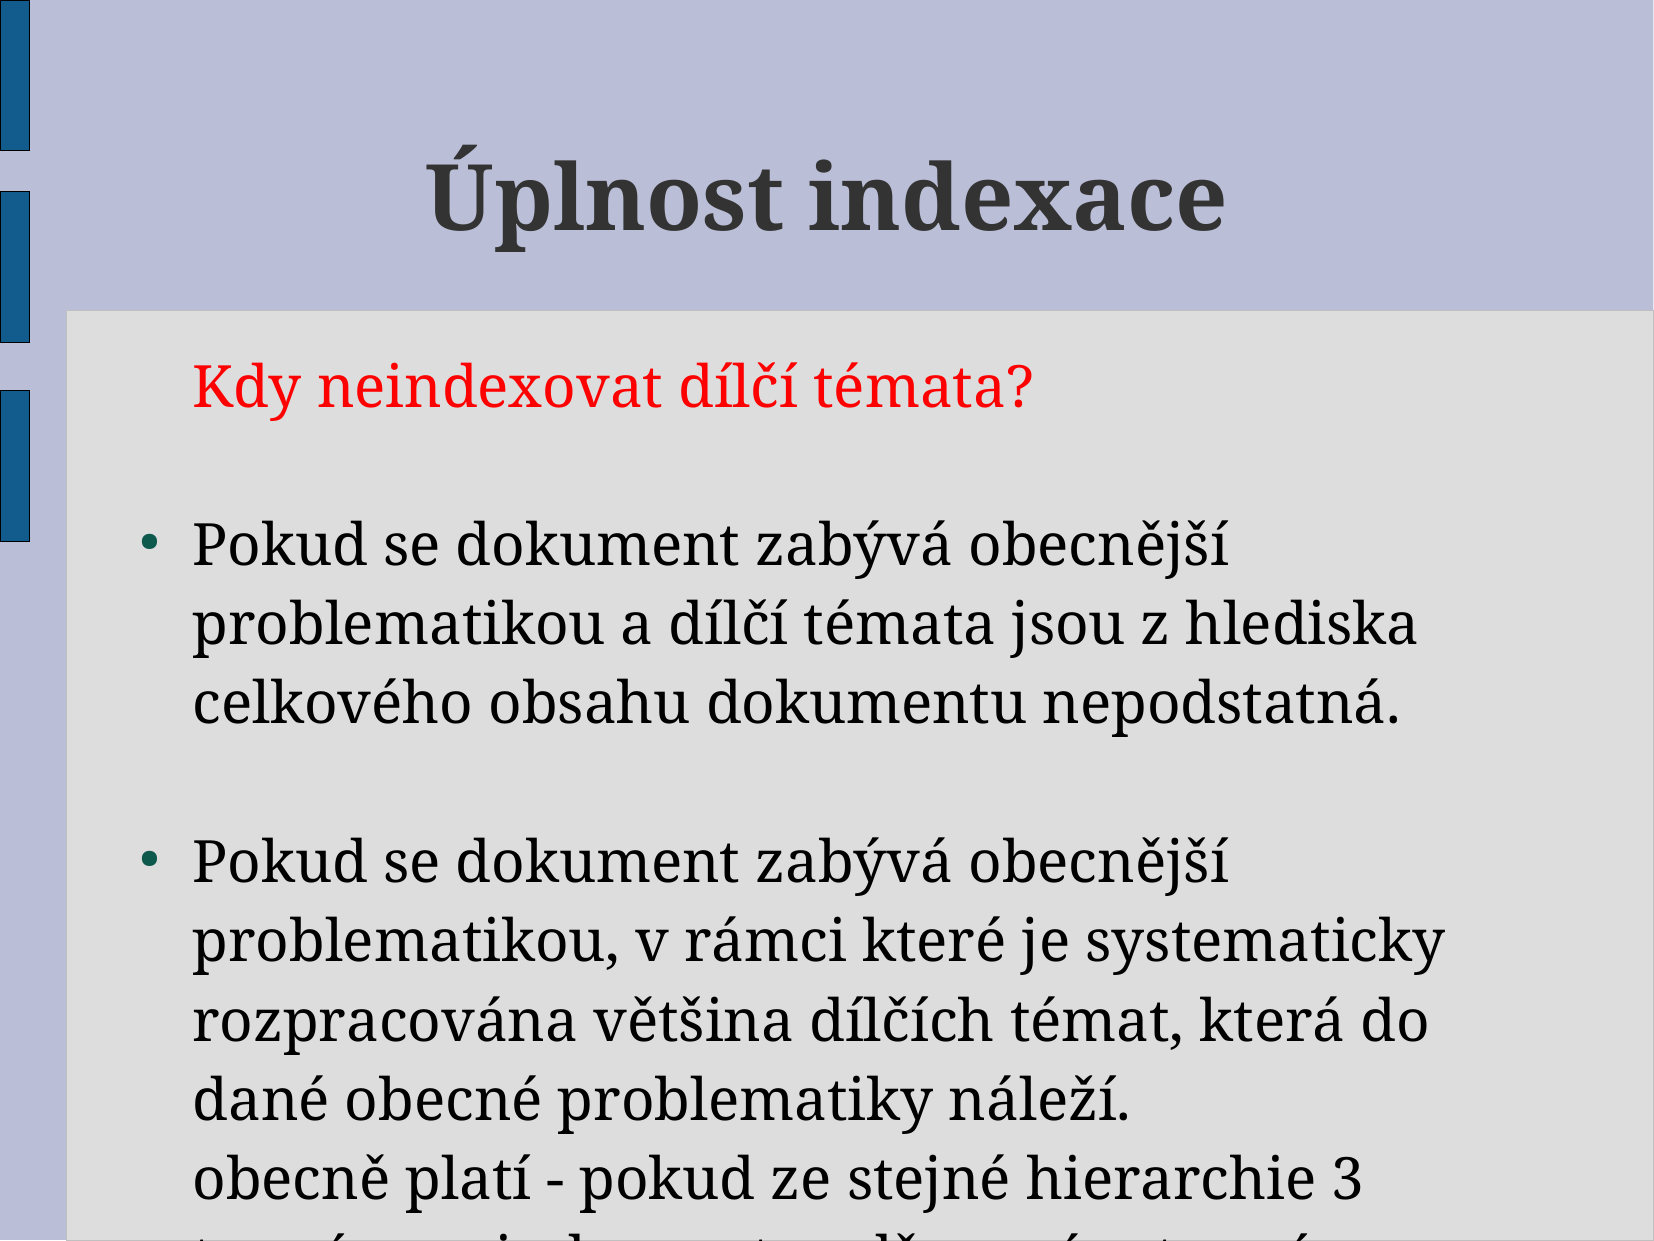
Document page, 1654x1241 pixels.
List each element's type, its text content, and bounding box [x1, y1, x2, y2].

list Kdy neindexovat dílčí témata? Pokud se dokument zabývá obecnější problematikou a dílčí témata jsou z hlediska celkového obsahu dokumentu nepodstatná. Pokud se dokument zabývá obecnější problematikou, v rámci které je systematicky rozpracována většina dílčích témat, která do dané obecné problematiky náleží. obecně platí - pokud ze stejné hierarchie 3 termíny - indexovat nadřazeným termínem [121, 344, 1534, 1138]
title Úplnost indexace [121, 91, 1534, 299]
